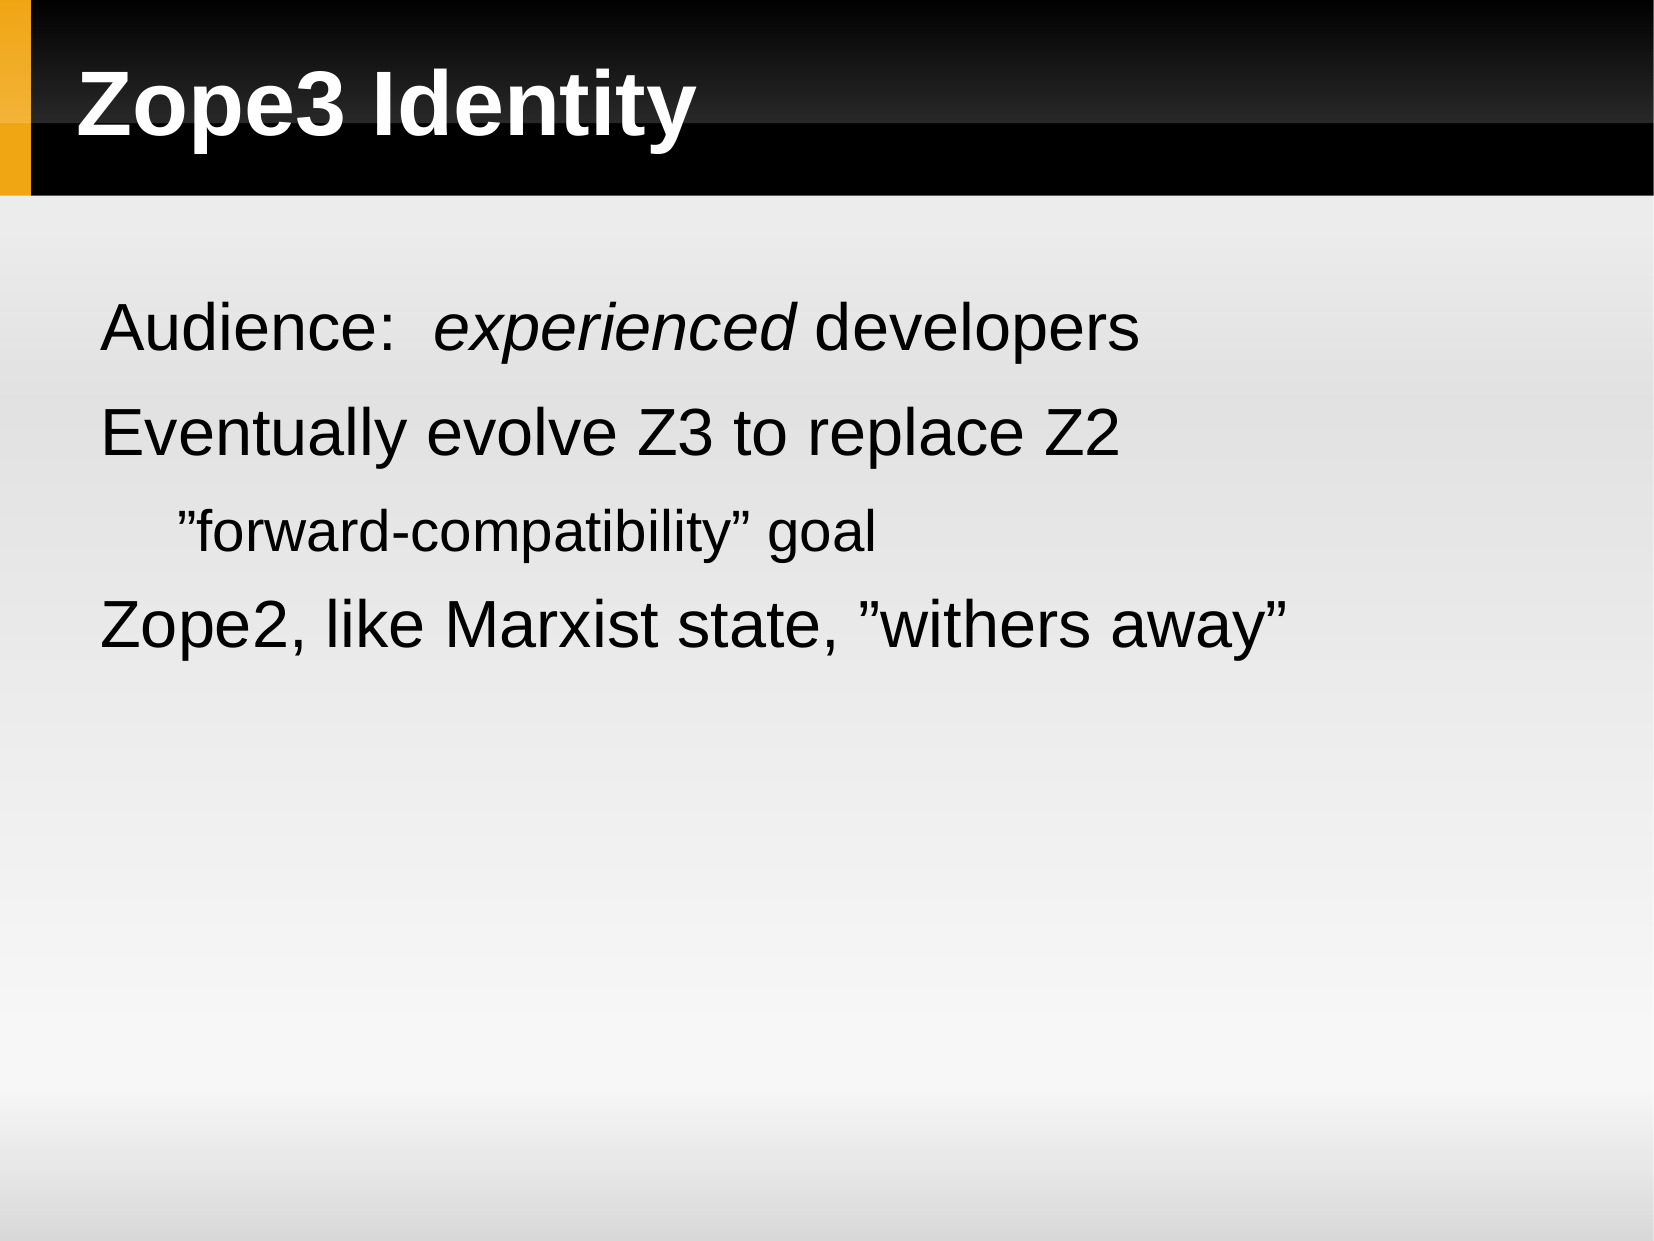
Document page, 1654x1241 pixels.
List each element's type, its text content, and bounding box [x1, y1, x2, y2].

picture [0, 0, 1654, 1241]
list Audience: experienced developers Eventually evolve Z3 to replace Z2 ”forward-compatibility” goal Zope2, like Marxist state, ”withers away” [82, 290, 1571, 1094]
title Zope3 Identity [76, 7, 1565, 200]
